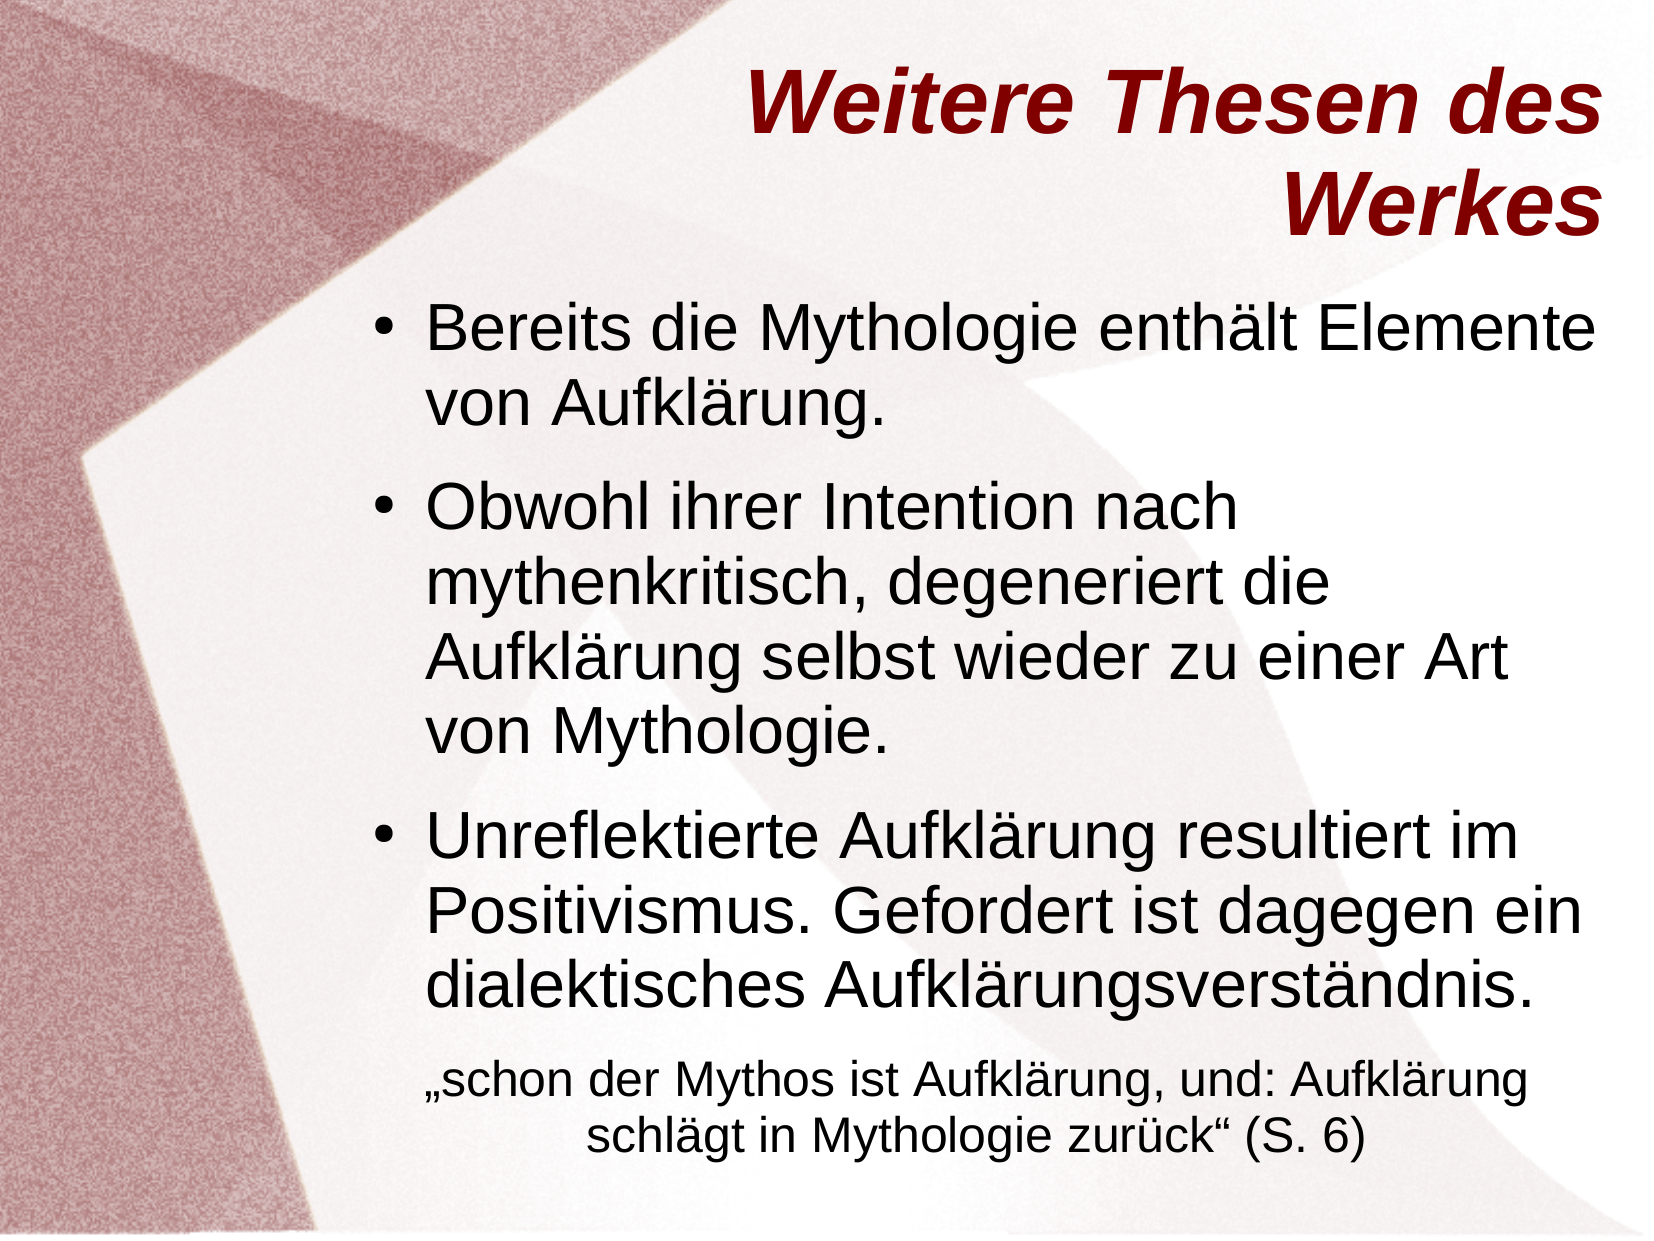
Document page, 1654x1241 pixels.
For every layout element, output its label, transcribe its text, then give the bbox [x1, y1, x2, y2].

title Weitere Thesen des Werkes [596, 50, 1607, 256]
picture [0, 0, 1654, 1241]
list Bereits die Mythologie enthält Elemente von Aufklärung. Obwohl ihrer Intention nach mythenkritisch, degeneriert die Aufklärung selbst wieder zu einer Art von Mythologie. Unreflektierte Aufklärung resultiert im Positivismus. Gefordert ist dagegen ein dialektisches Aufklärungsverständnis. „schon der Mythos ist Aufklärung, und: Aufklärung schlägt in Mythologie zurück“ (S. 6) [354, 290, 1601, 1164]
